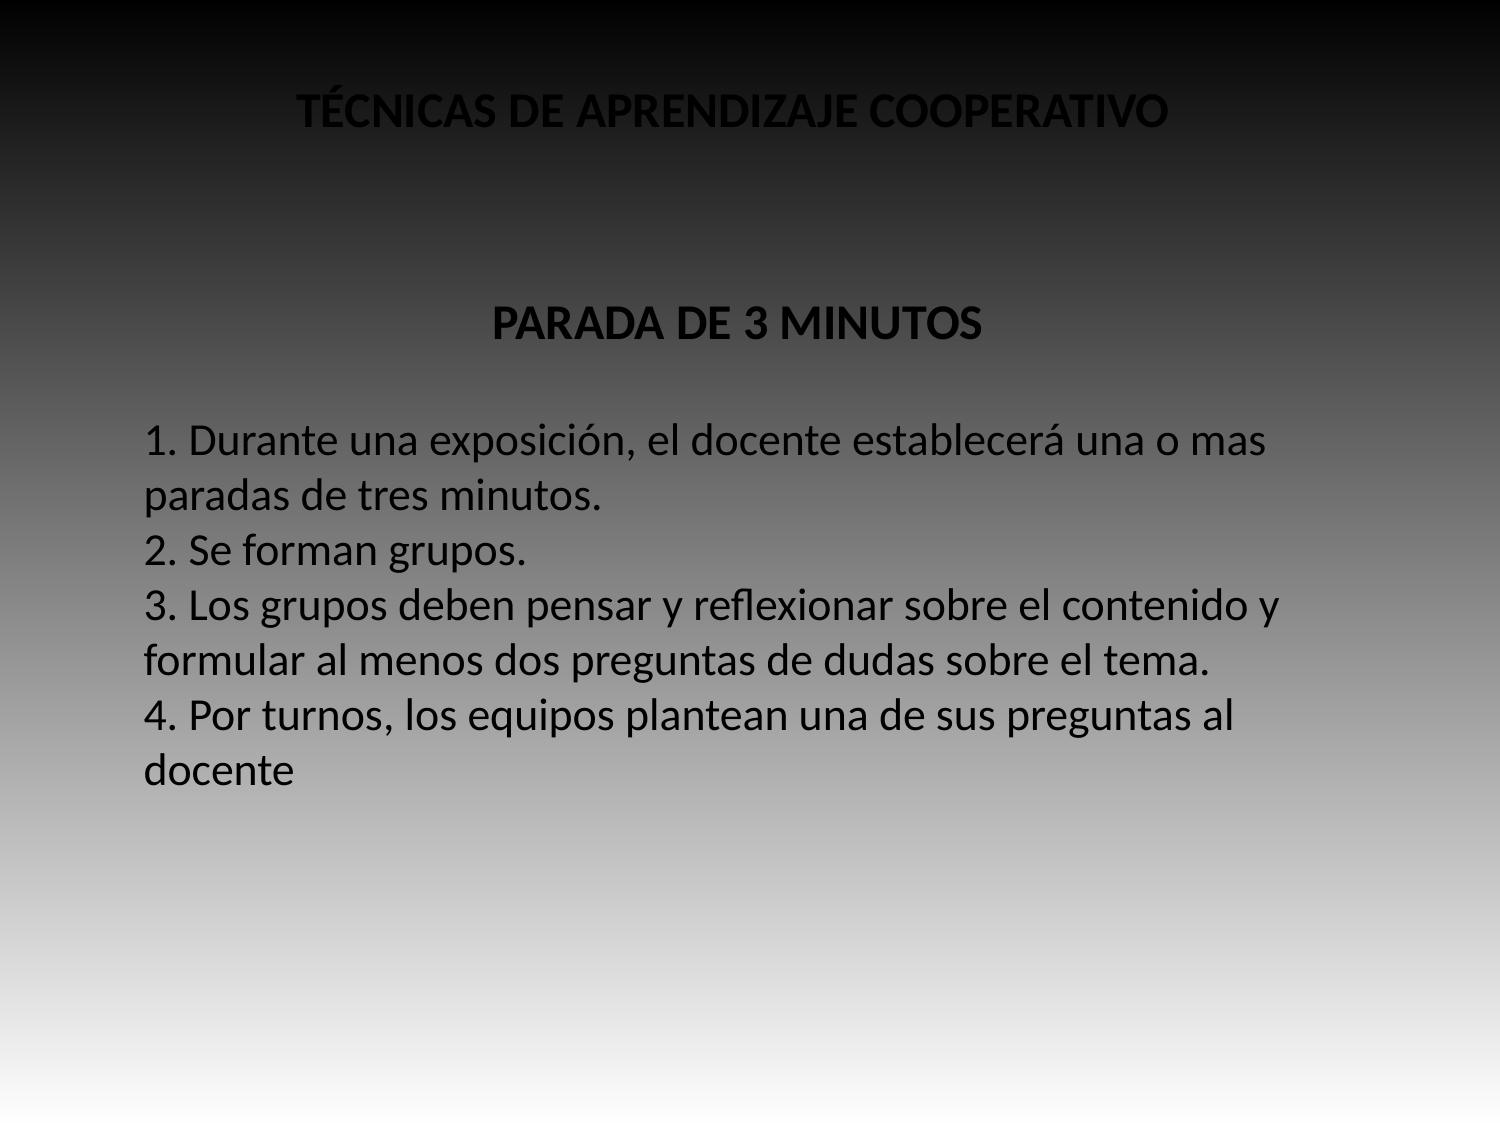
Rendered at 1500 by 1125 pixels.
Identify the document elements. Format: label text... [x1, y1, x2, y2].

text_box TÉCNICAS DE APRENDIZAJE COOPERATIVO [281, 70, 1325, 146]
text_box PARADA DE 3 MINUTOS 1. Durante una exposición, el docente establecerá una o mas paradas de tres minutos. 2. Se forman grupos. 3. Los grupos deben pensar y reflexionar sobre el contenido y formular al menos dos preguntas de dudas sobre el tema. 4. Por turnos, los equipos plantean una de sus preguntas al docente [128, 282, 1348, 802]
